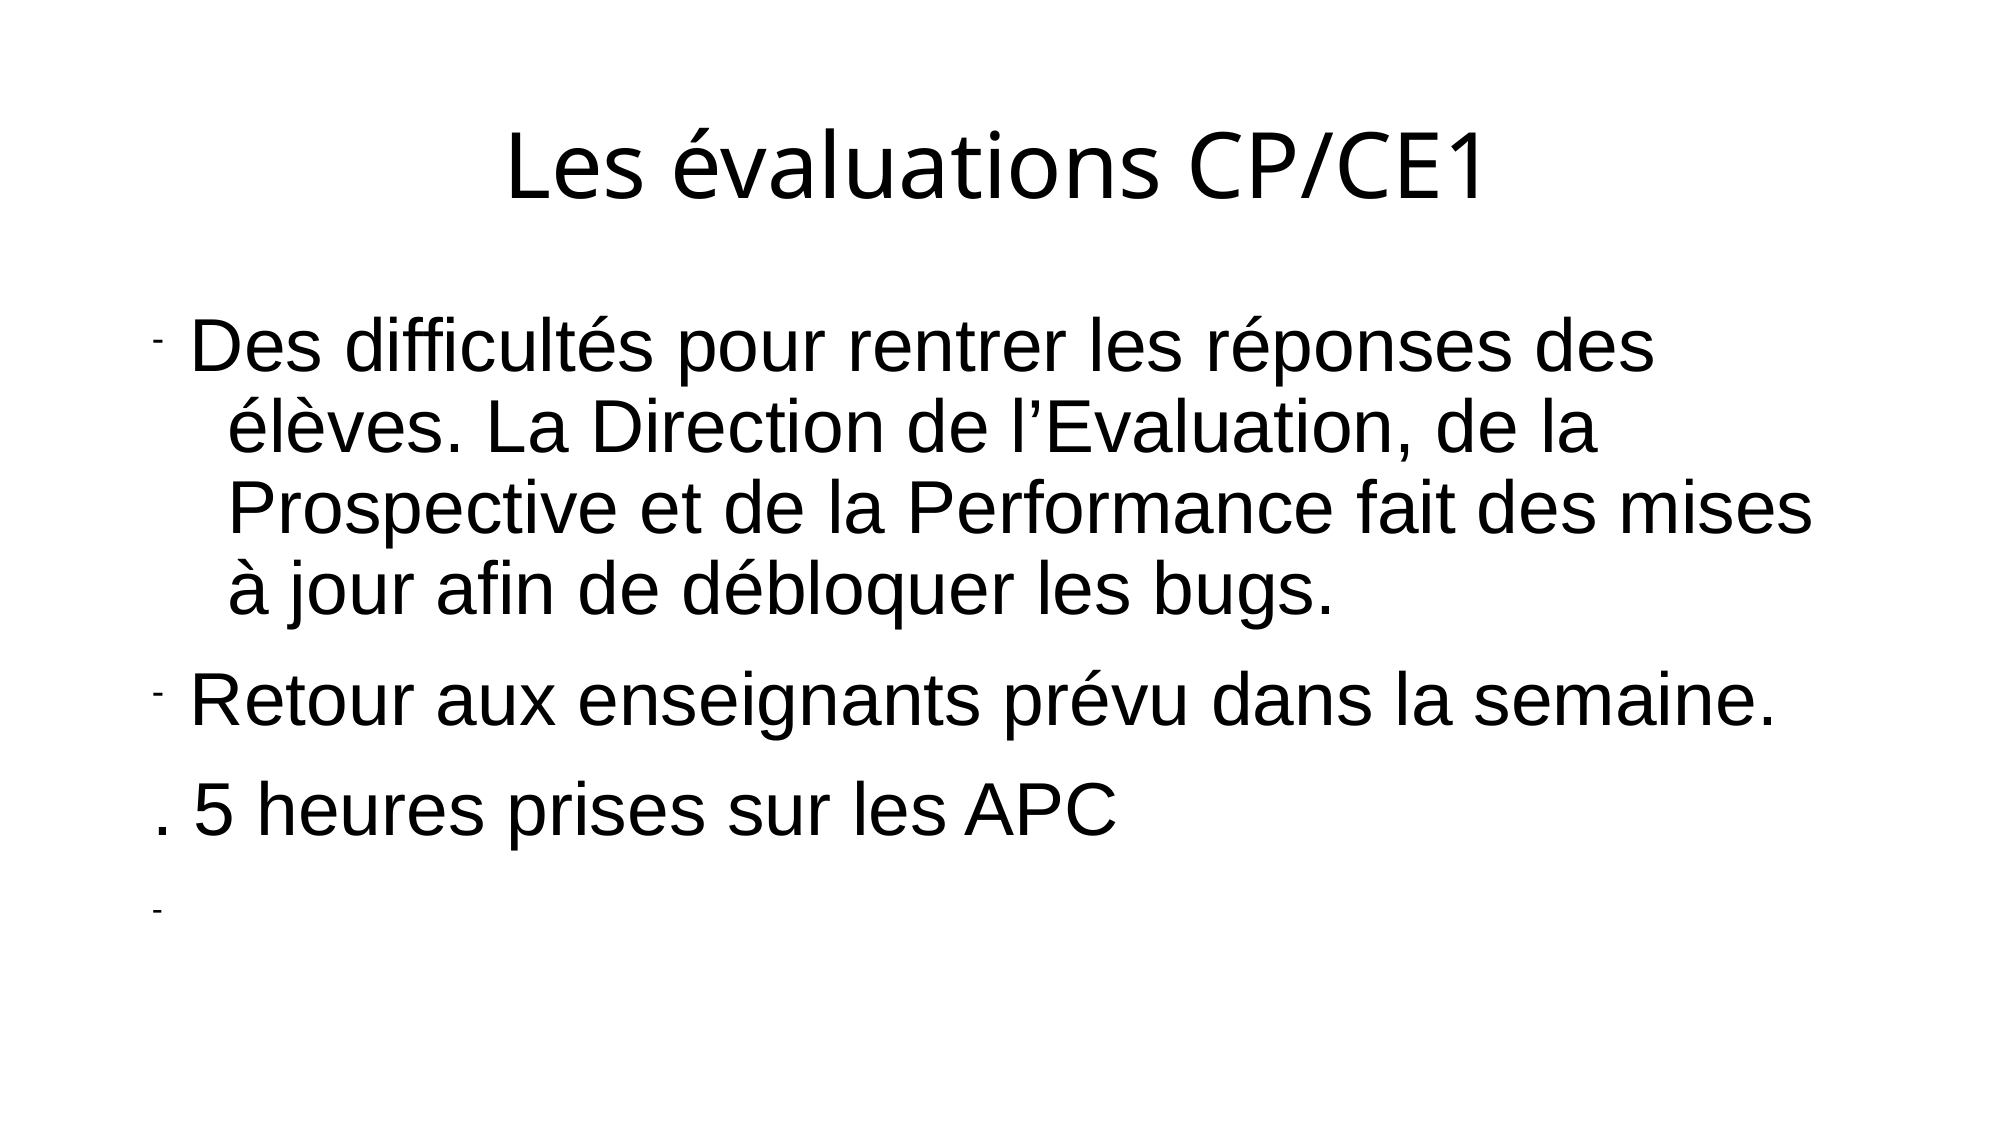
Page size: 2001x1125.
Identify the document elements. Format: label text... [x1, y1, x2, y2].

list Des difficultés pour rentrer les réponses des élèves. La Direction de l’Evaluation, de la Prospective et de la Performance fait des mises à jour afin de débloquer les bugs. Retour aux enseignants prévu dans la semaine. . 5 heures prises sur les APC [137, 299, 1863, 1014]
title Les évaluations CP/CE1 [137, 59, 1863, 278]
